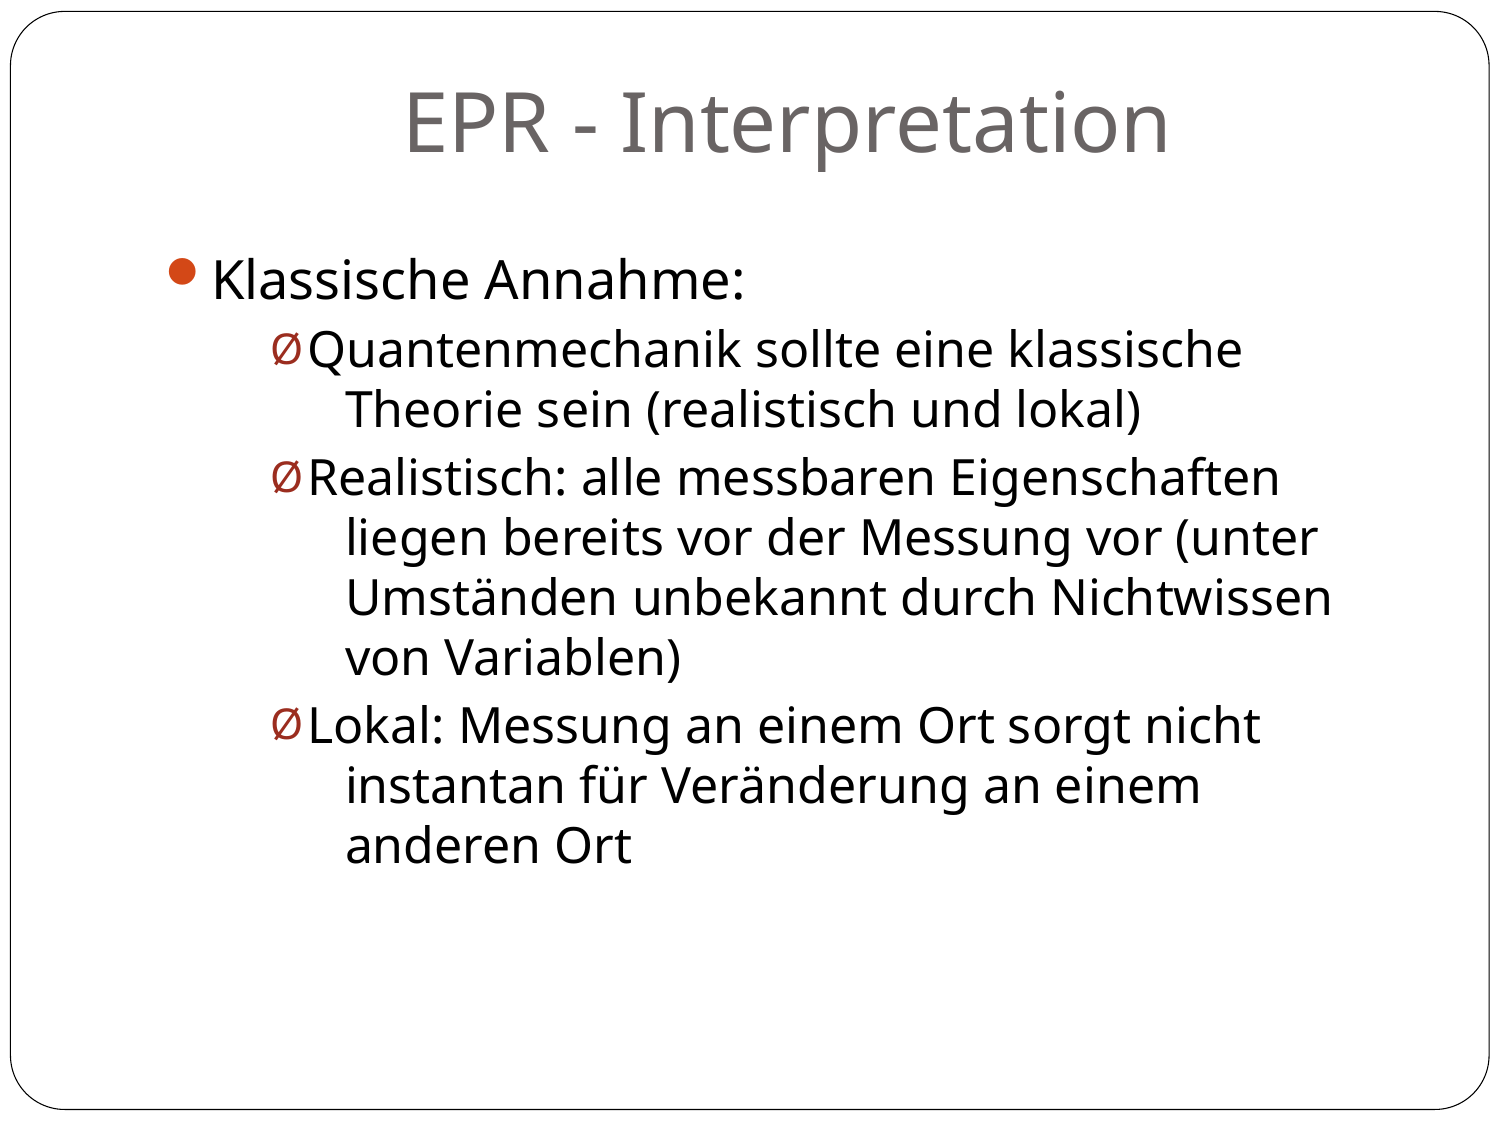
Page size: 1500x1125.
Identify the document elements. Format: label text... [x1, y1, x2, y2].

title EPR - Interpretation [150, 45, 1426, 185]
list Klassische Annahme: Quantenmechanik sollte eine klassische Theorie sein (realistisch und lokal) Realistisch: alle messbaren Eigenschaften liegen bereits vor der Messung vor (unter Umständen unbekannt durch Nichtwissen von Variablen) Lokal: Messung an einem Ort sorgt nicht instantan für Veränderung an einem anderen Ort [150, 237, 1426, 988]
